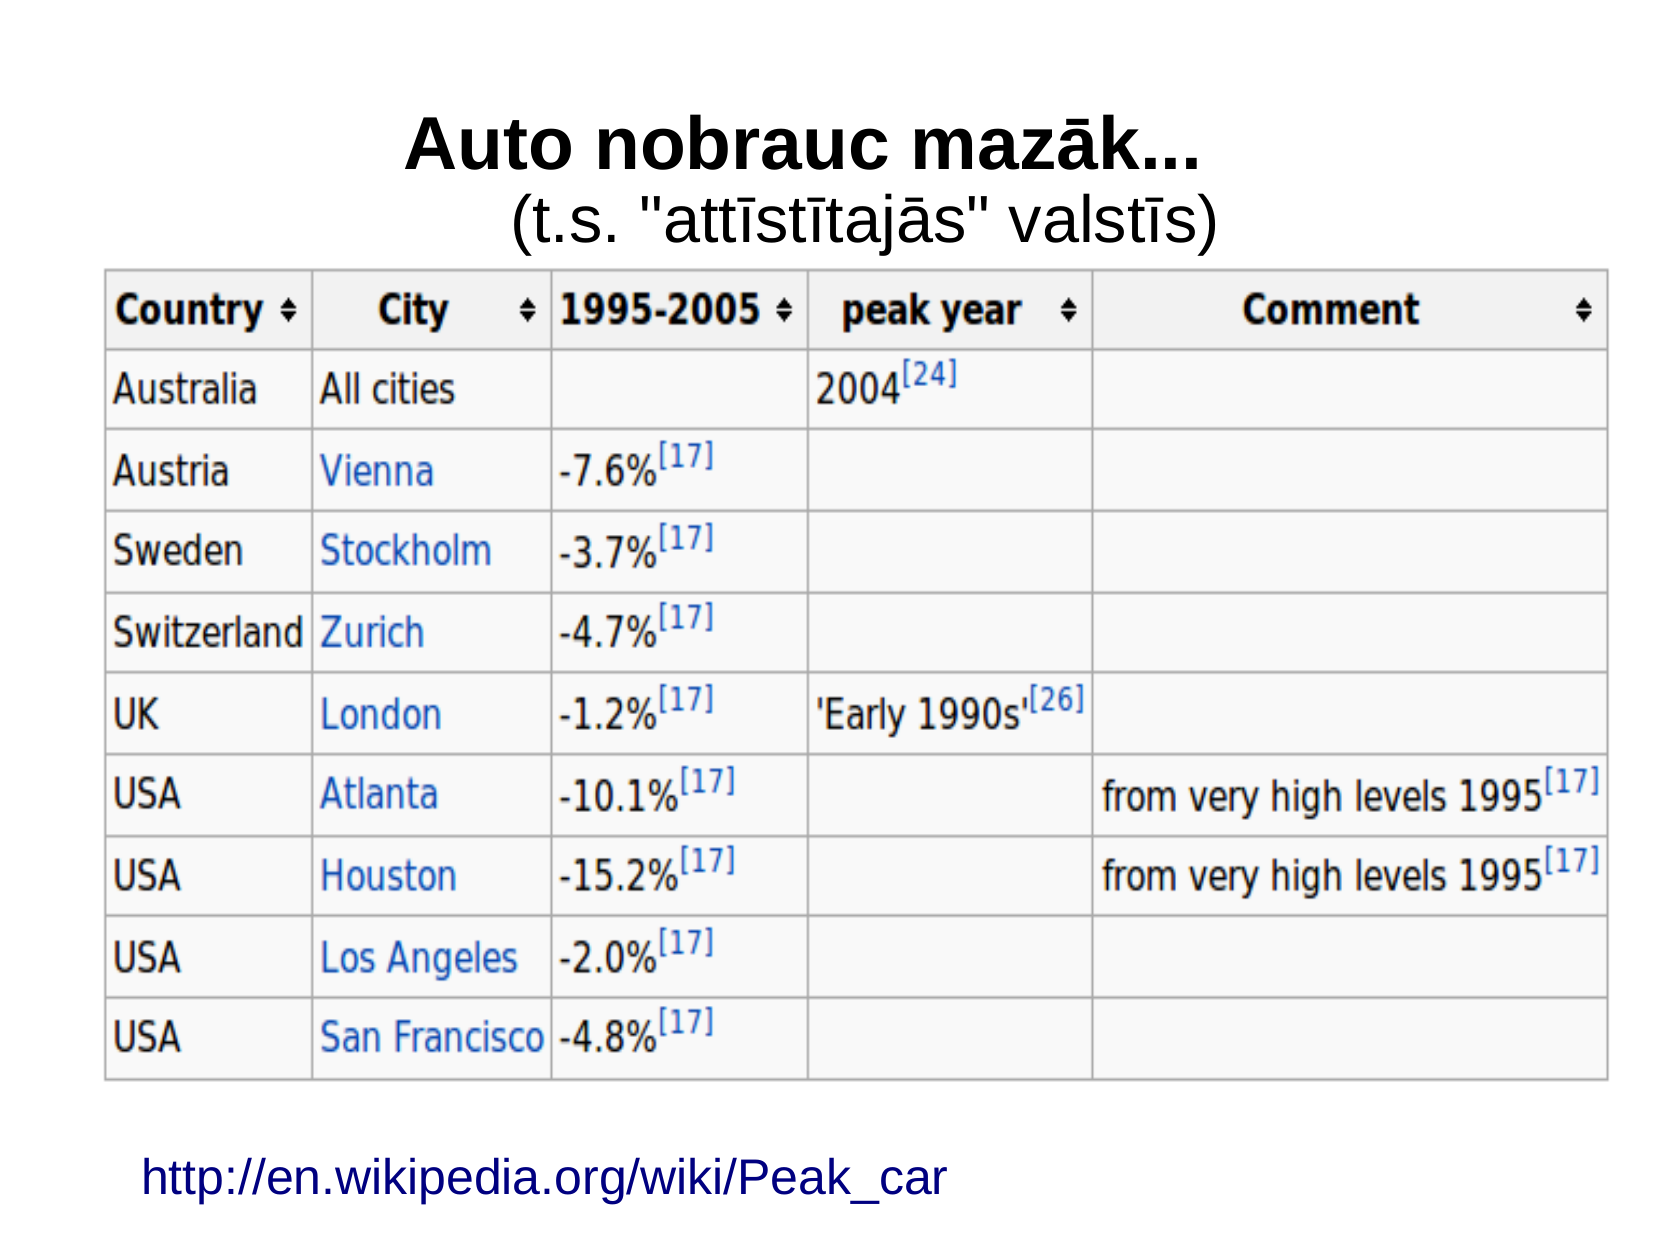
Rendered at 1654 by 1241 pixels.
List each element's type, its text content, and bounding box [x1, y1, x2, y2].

picture [94, 259, 1620, 1087]
subtitle (t.s. "attīstītajās" valstīs) [94, 147, 1581, 296]
text_box http://en.wikipedia.org/wiki/Peak_car [98, 1151, 993, 1208]
title Auto nobrauc mazāk... [94, 96, 1512, 147]
